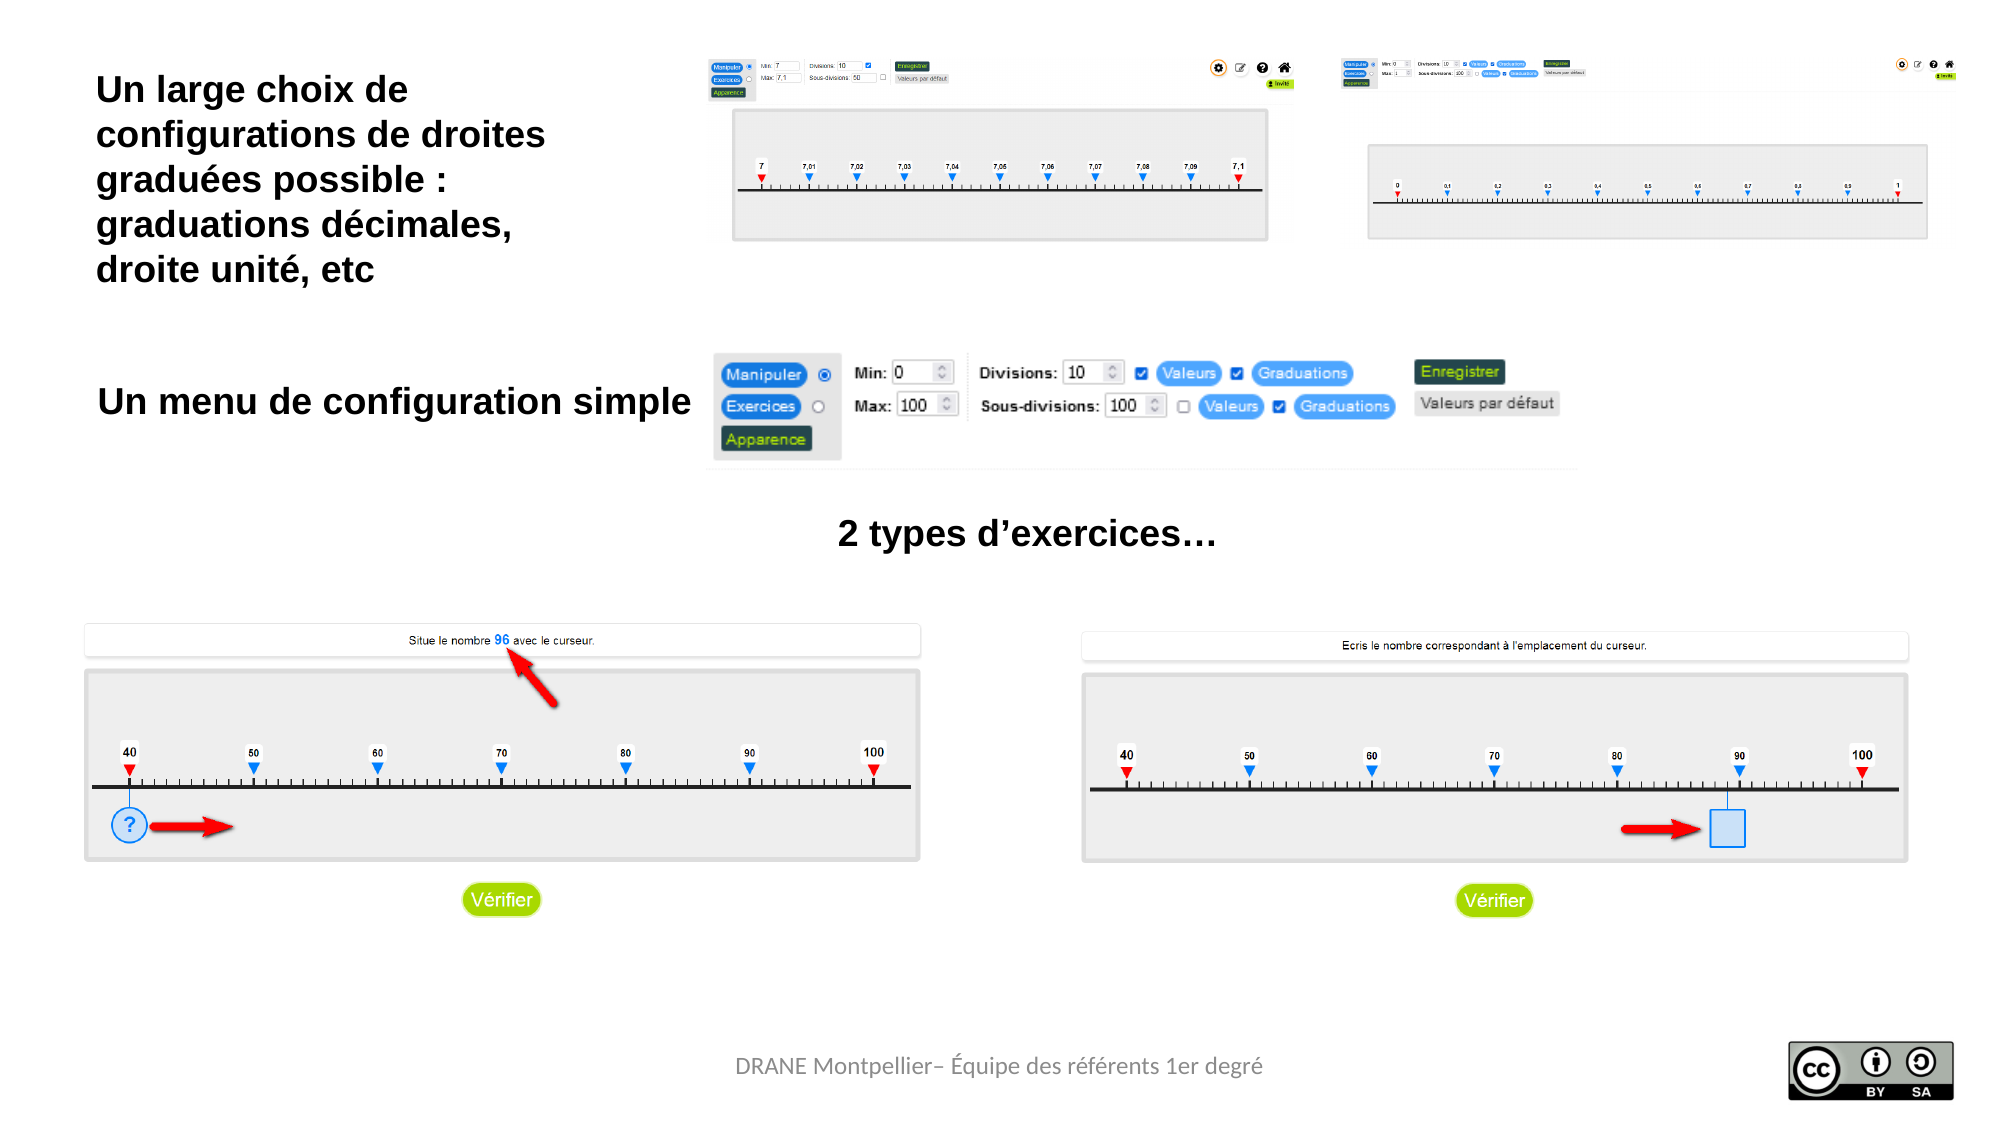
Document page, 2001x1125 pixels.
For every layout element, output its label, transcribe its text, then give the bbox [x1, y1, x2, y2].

text_box 2 types d’exercices… [395, 501, 1662, 562]
picture [81, 621, 922, 919]
picture [706, 57, 1294, 243]
picture [1781, 1037, 1956, 1105]
footer DRANE Montpellier– Équipe des référents 1er degré [435, 1034, 1564, 1095]
picture [1340, 57, 1956, 249]
picture [1078, 628, 1910, 919]
picture [706, 347, 1579, 486]
text_box Un large choix de configurations de droites graduées possible : graduations décimales, droite unité, etc [81, 57, 638, 298]
text_box Un menu de configuration simple [82, 369, 708, 430]
